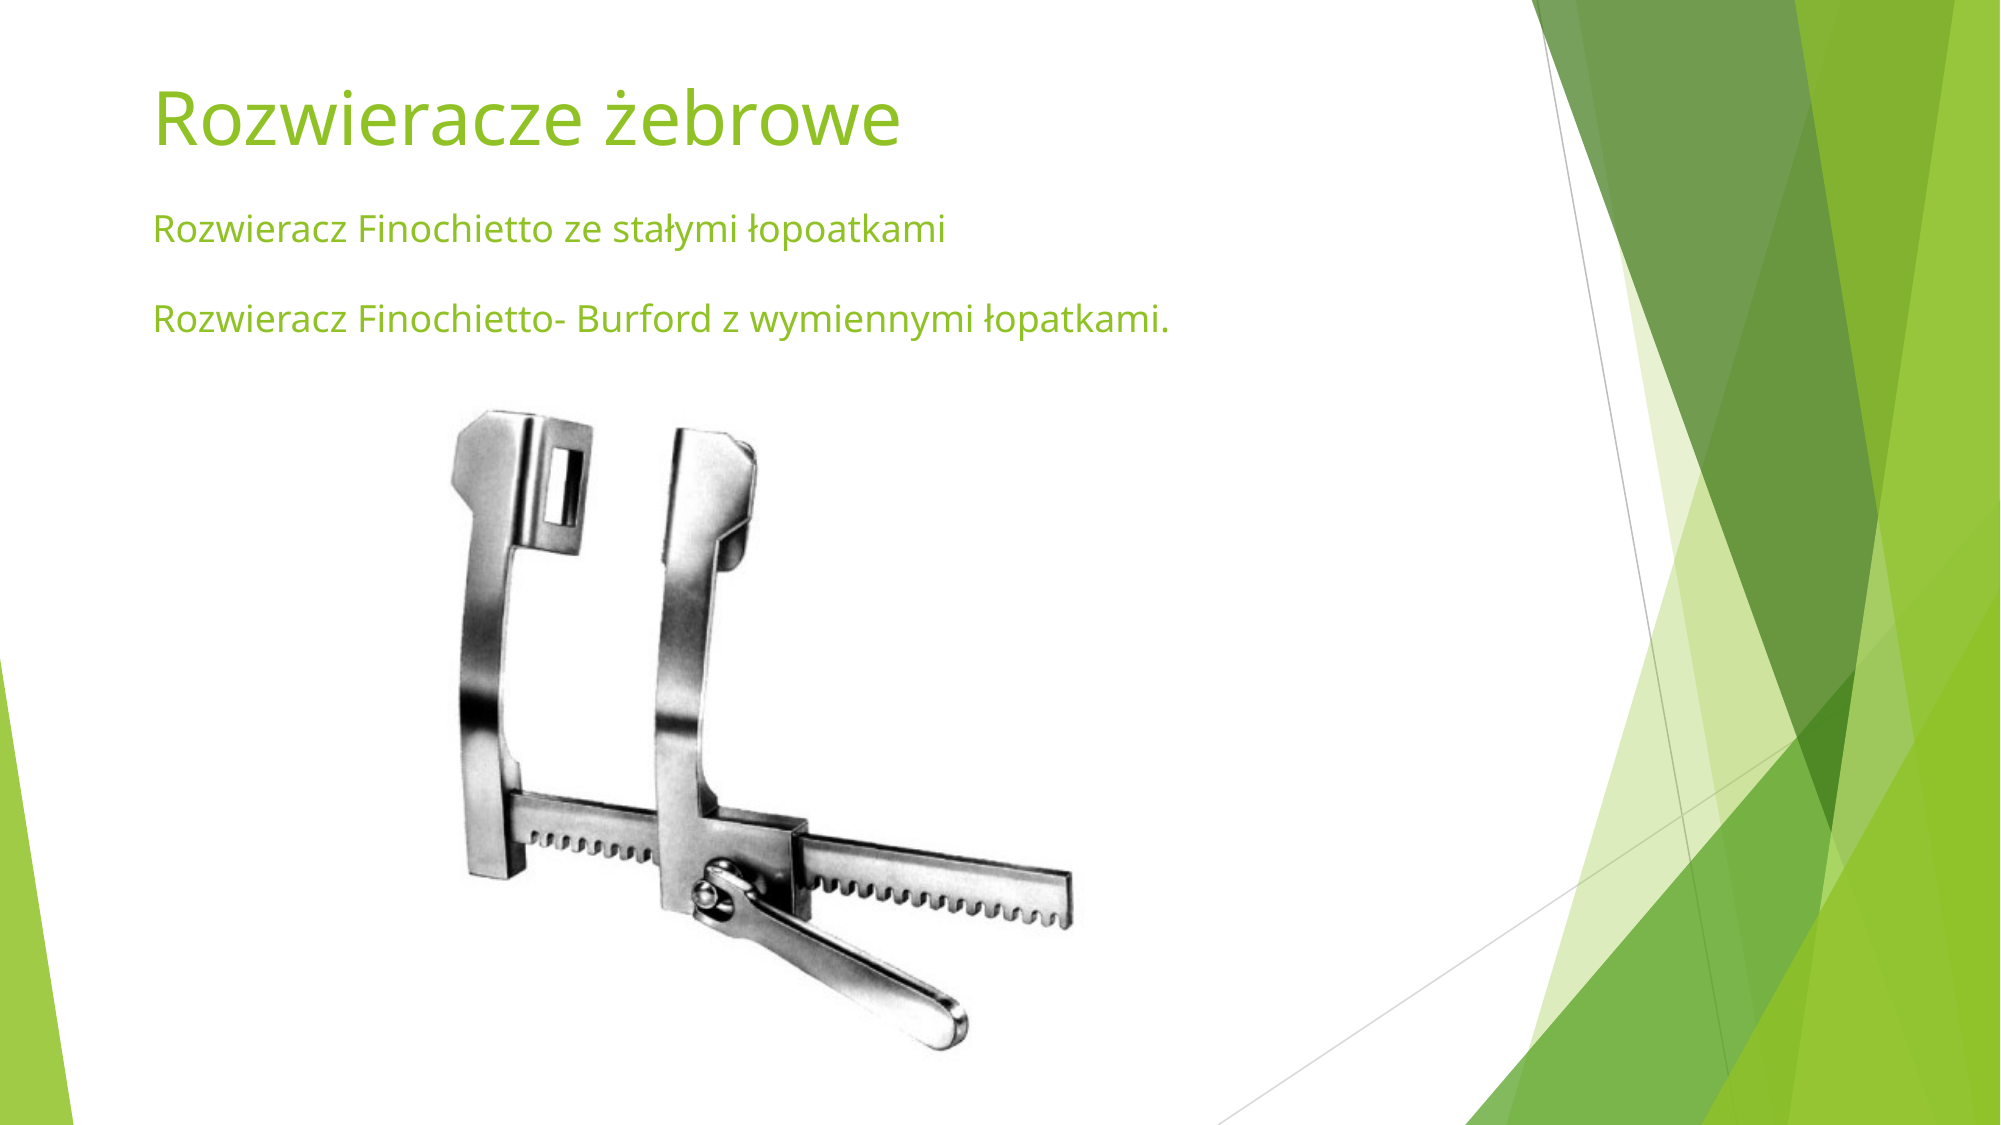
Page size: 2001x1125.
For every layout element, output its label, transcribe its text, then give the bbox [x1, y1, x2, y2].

picture [398, 375, 1113, 1090]
title Rozwieracze żebrowe Rozwieracz Finochietto ze stałymi łopoatkami Rozwieracz Finochietto- Burford z wymiennymi łopatkami. [137, 62, 1863, 655]
